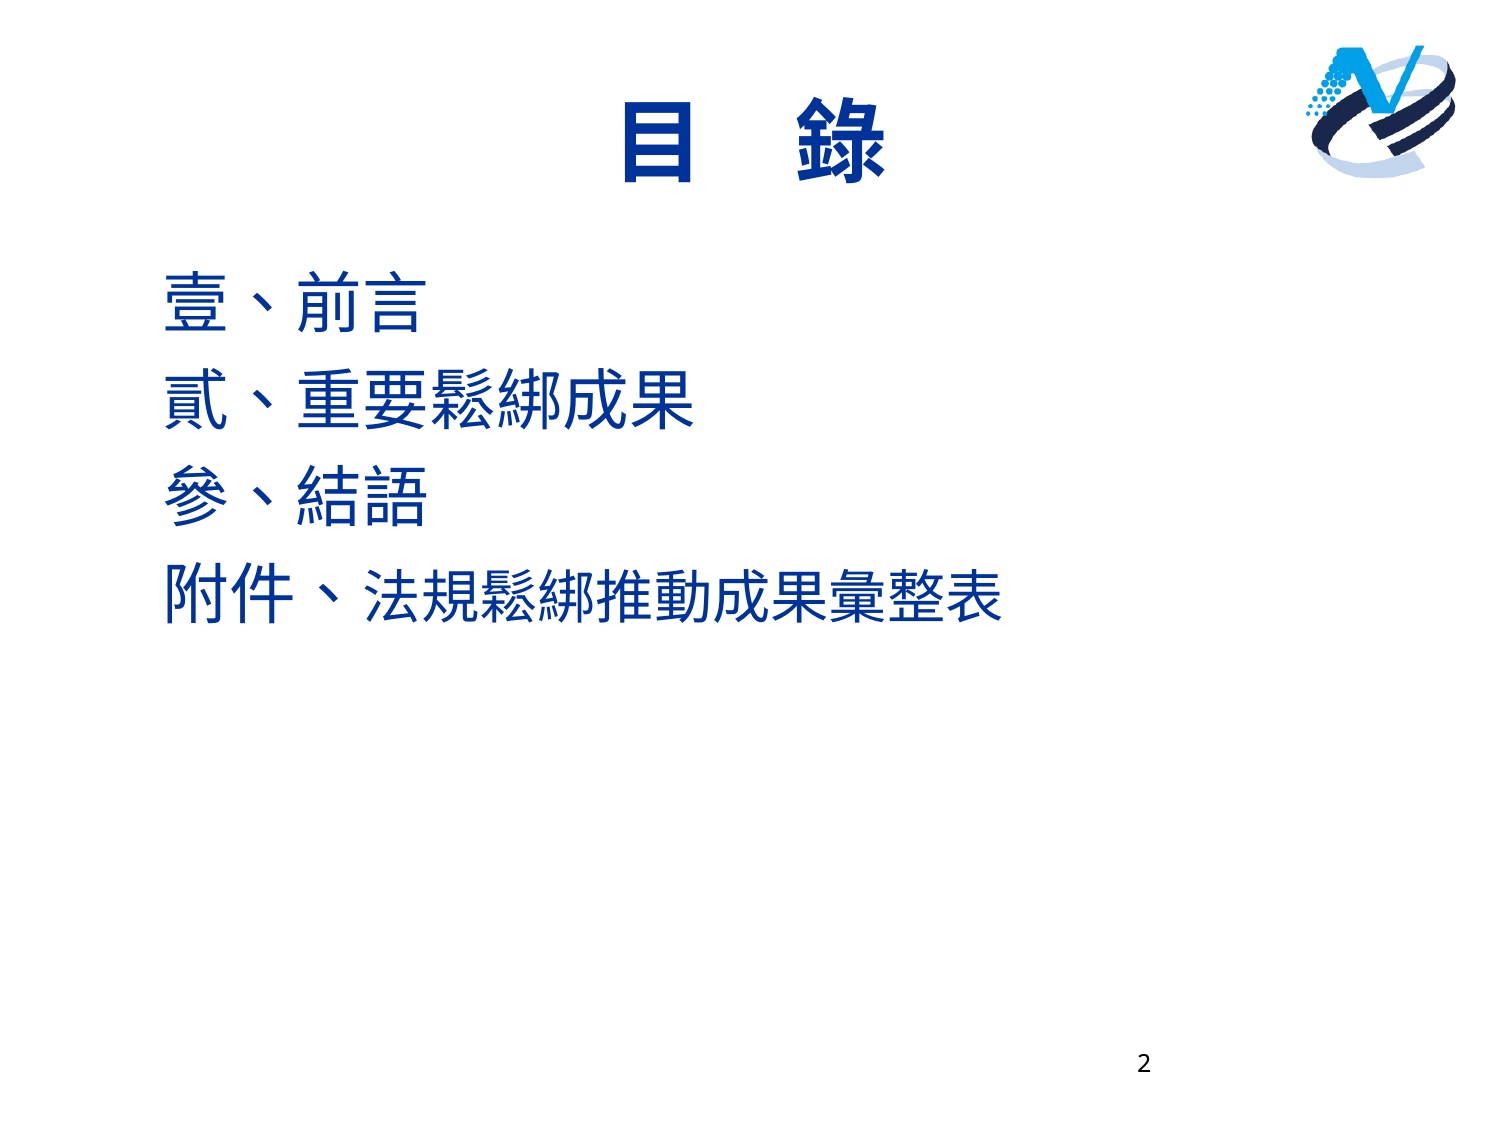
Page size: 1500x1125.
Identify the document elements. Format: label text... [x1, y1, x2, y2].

title 目 錄 [75, 45, 1426, 233]
list 壹、前言 貳、重要鬆綁成果 參、結語 附件、法規鬆綁推動成果彙整表 [147, 262, 1400, 847]
text_box 2 [1121, 1035, 1472, 1095]
